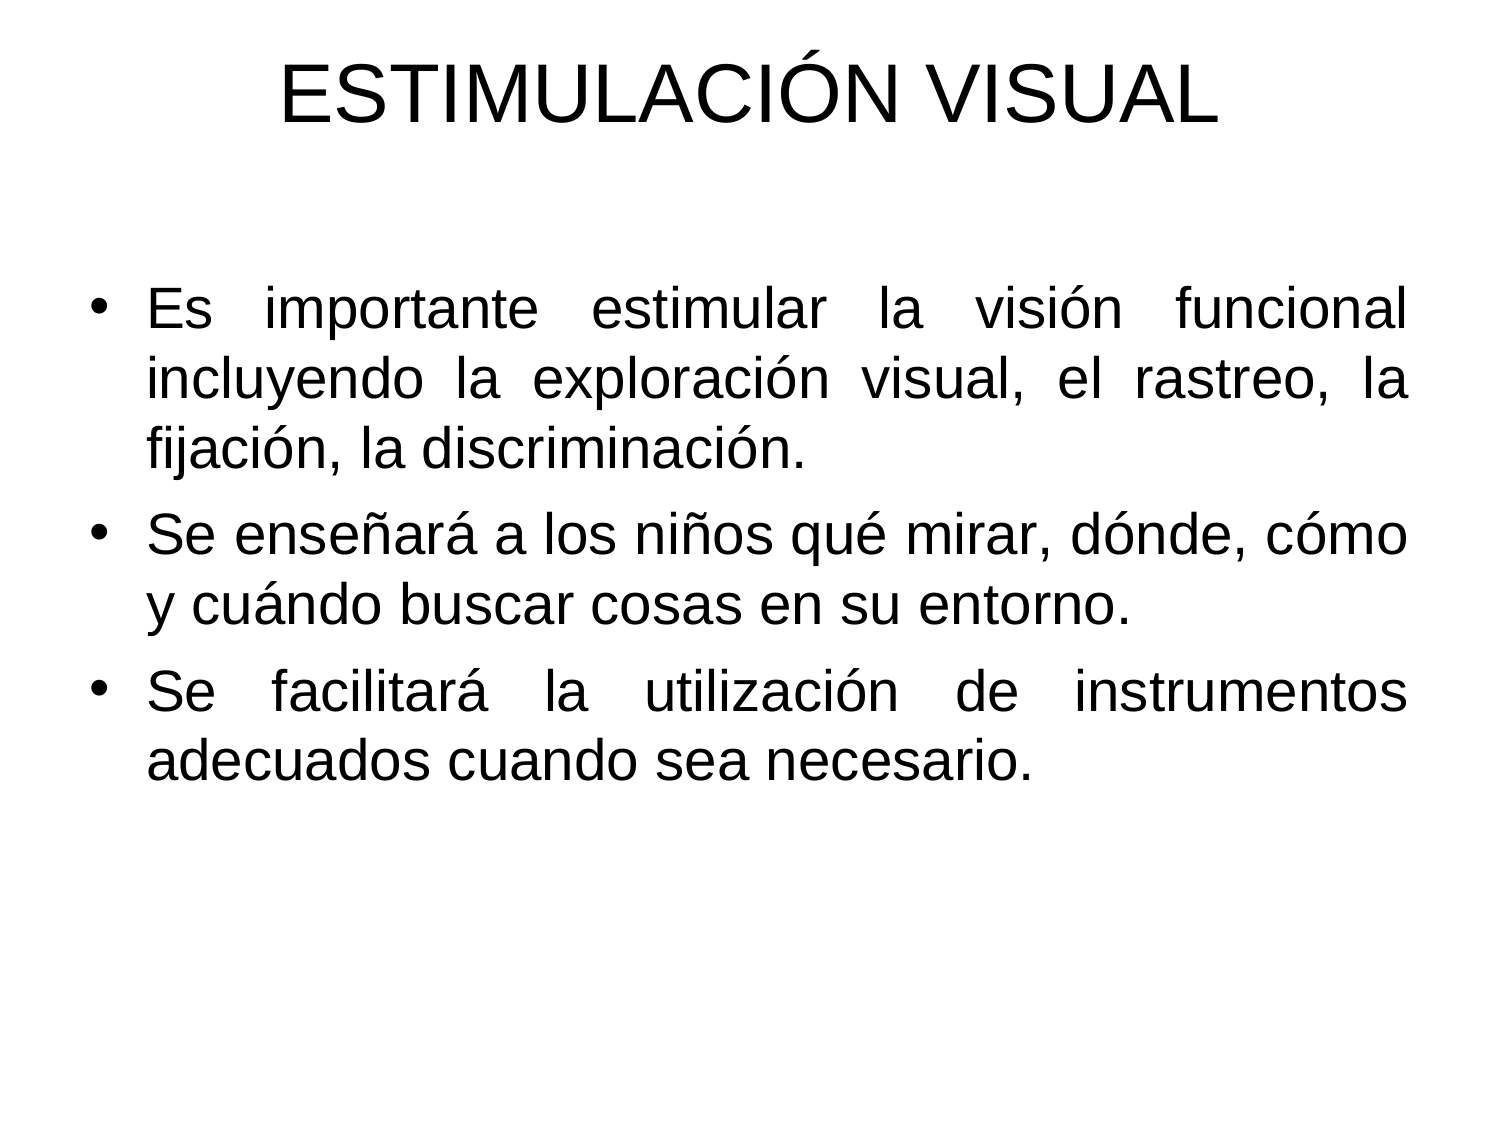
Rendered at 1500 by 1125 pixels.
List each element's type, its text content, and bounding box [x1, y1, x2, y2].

list Es importante estimular la visión funcional incluyendo la exploración visual, el rastreo, la fijación, la discriminación. Se enseñará a los niños qué mirar, dónde, cómo y cuándo buscar cosas en su entorno. Se facilitará la utilización de instrumentos adecuados cuando sea necesario. [75, 262, 1426, 1005]
title ESTIMULACIÓN VISUAL [75, 45, 1426, 233]
